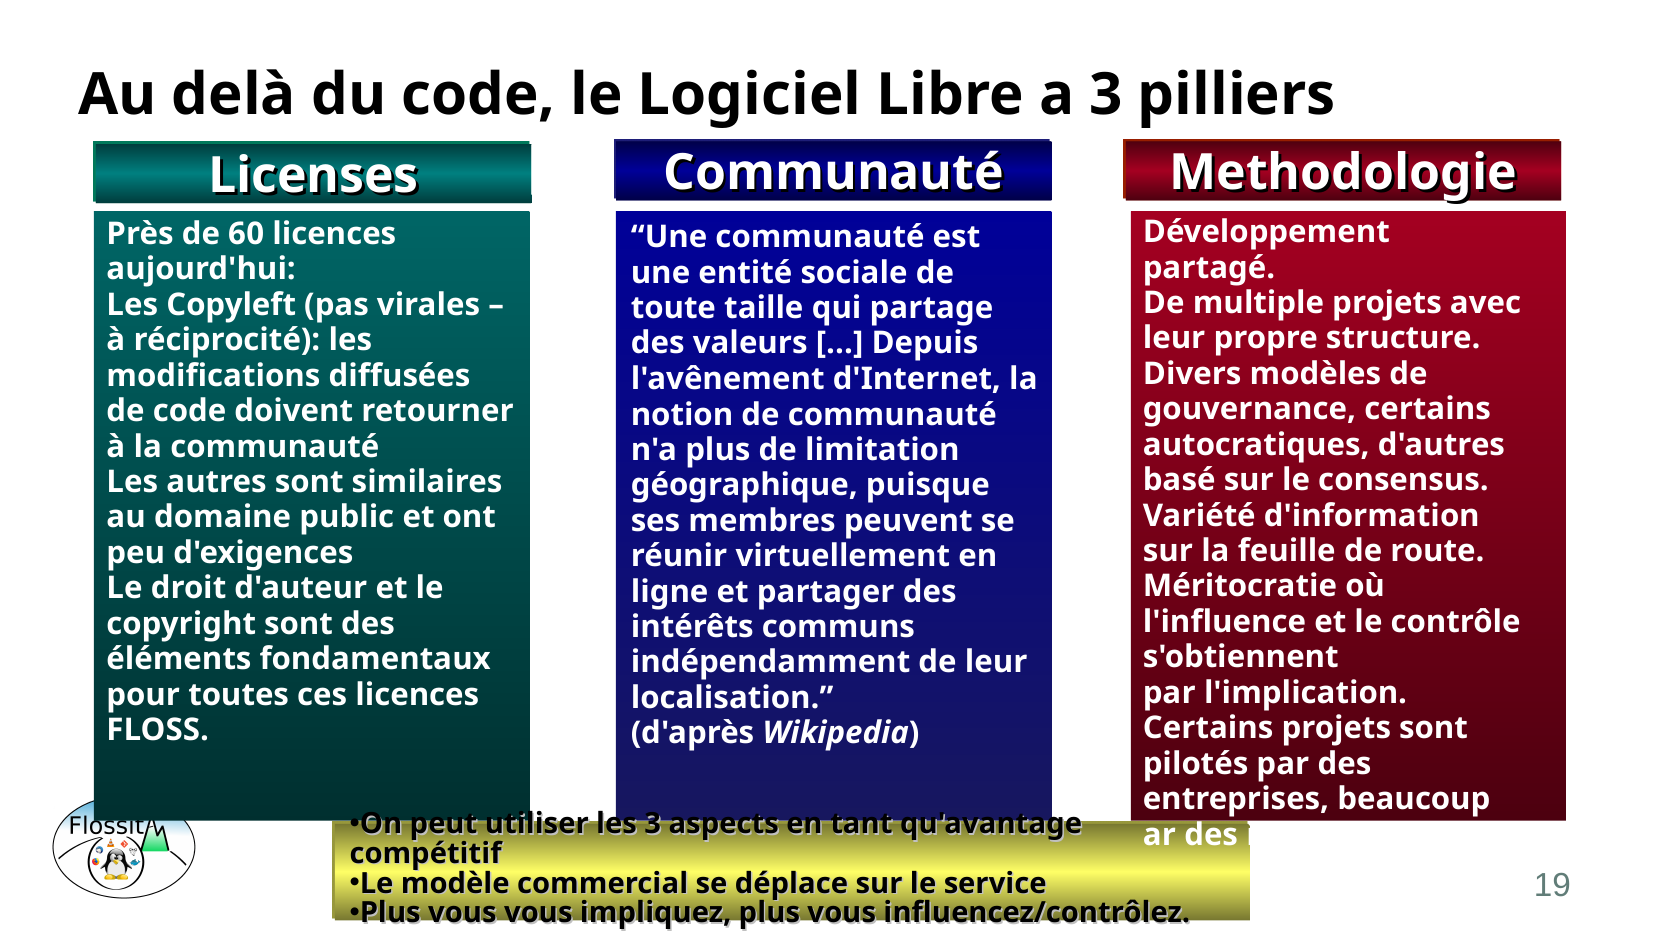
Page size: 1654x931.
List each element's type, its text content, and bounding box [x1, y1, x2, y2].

text_box [615, 211, 1052, 817]
text_box [471, 814, 508, 821]
text_box On peut utiliser les 3 aspects en tant qu'avantage compétitif Le modèle commercial se déplace sur le service Plus vous vous impliquez, plus vous influencez/contrôlez. [334, 823, 1250, 921]
text_box [511, 814, 521, 821]
text_box [817, 817, 832, 821]
text_box Développement partagé. De multiple projets avec leur propre structure. Divers modèles de gouvernance, certains autocratiques, d'autres basé sur le consensus. Variété d'information sur la feuille de route. Méritocratie où l'influence et le contrôle s'obtiennent par l'implication. Certains projets sont pilotés par des entreprises, beaucoup ar des individus. [1128, 209, 1546, 812]
text_box [714, 817, 724, 821]
picture [52, 795, 196, 899]
text_box Methodologie [1125, 141, 1562, 201]
text_box [1041, 817, 1051, 821]
text_box [93, 814, 363, 821]
text_box [378, 814, 468, 821]
text_box [660, 817, 672, 821]
text_box [776, 817, 791, 821]
text_box Communauté [616, 141, 1052, 201]
text_box [891, 817, 905, 821]
text_box Au delà du code, le Logiciel Libre a 3 pilliers [78, 17, 1654, 173]
text_box [731, 817, 741, 821]
text_box “Une communauté est une entité sociale de toute taille qui partage des valeurs [...] Depuis l'avênement d'Internet, la notion de communauté n'a plus de limitation géographique, puisque ses membres peuvent se réunir virtuellement en ligne et partager des intérêts communs indépendamment de leur localisation.” (d'après Wikipedia) [616, 214, 1062, 817]
text_box [634, 817, 654, 821]
text_box [1130, 211, 1567, 821]
text_box Près de 60 licences aujourd'hui: Les Copyleft (pas virales – à réciprocité): les modifications diffusées de code doivent retourner à la communauté Les autres sont similaires au domaine public et ont peu d'exigences Le droit d'auteur et le copyright sont des éléments fondamentaux pour toutes ces licences FLOSS. [91, 211, 530, 814]
text_box Licenses [95, 144, 532, 204]
